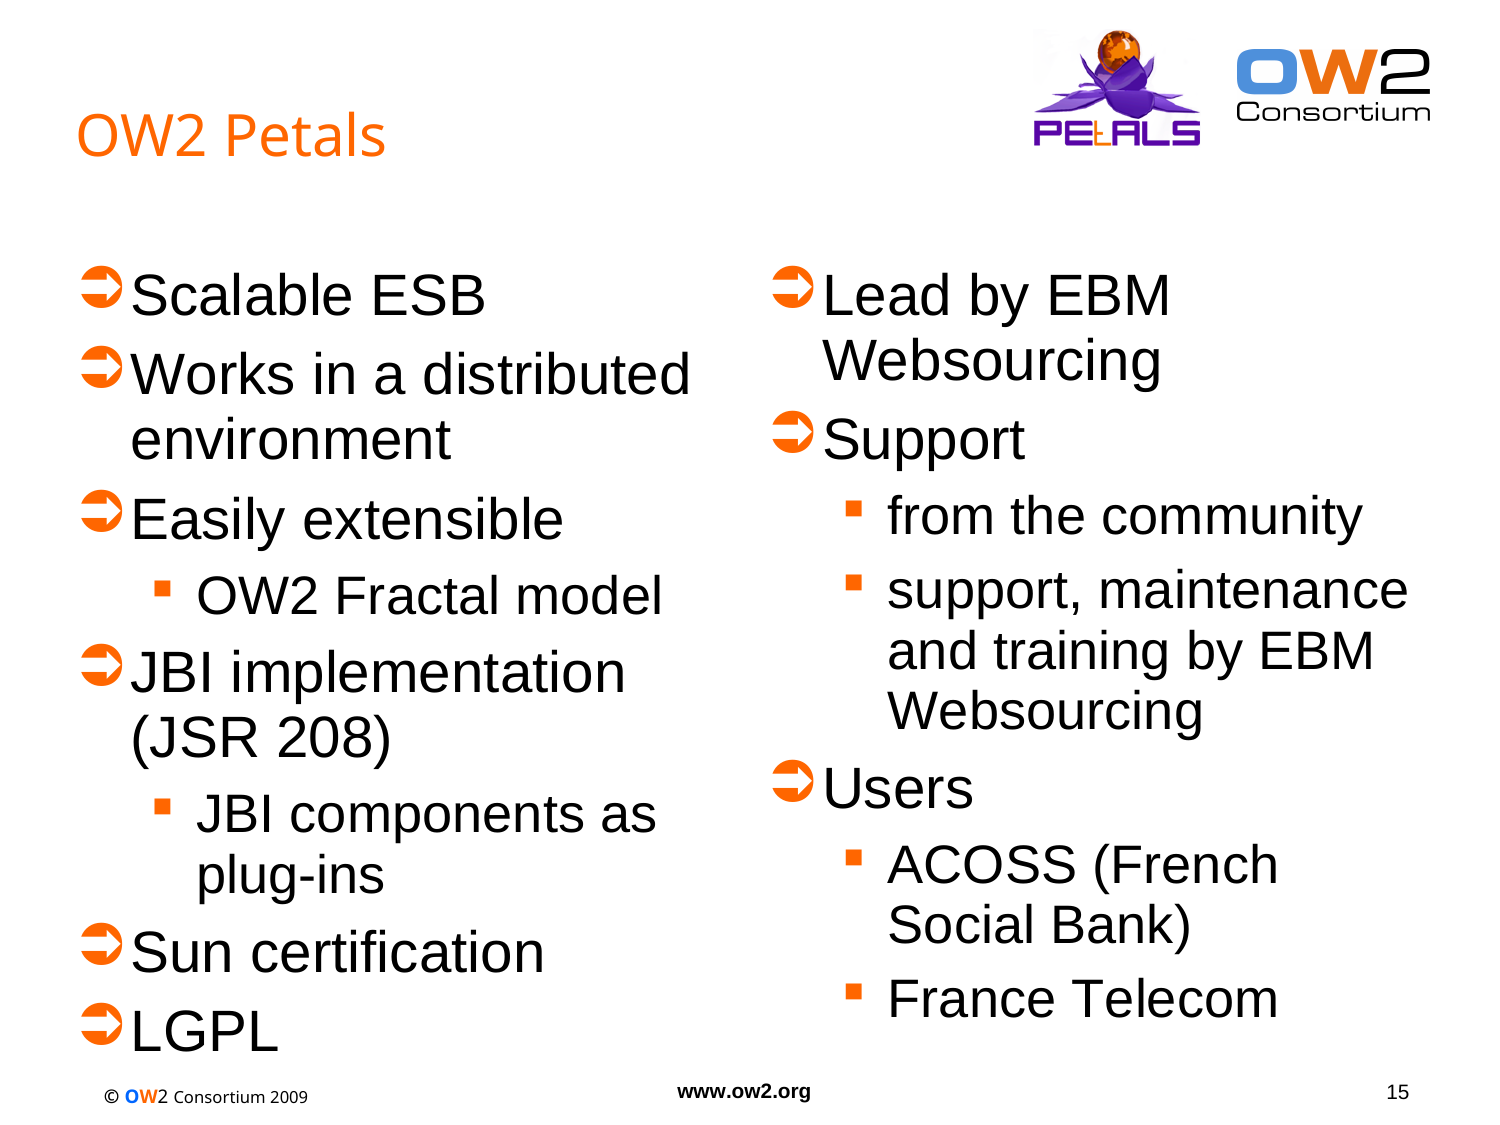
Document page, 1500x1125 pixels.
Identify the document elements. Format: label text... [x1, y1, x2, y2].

list Lead by EBM Websourcing Support from the community support, maintenance and training by EBM Websourcing Users ACOSS (French Social Bank) France Telecom [766, 262, 1425, 1030]
title OW2 Petals [75, 45, 1175, 215]
picture [1033, 29, 1201, 148]
list Scalable ESB Works in a distributed environment Easily extensible OW2 Fractal model JBI implementation (JSR 208) JBI components as plug-ins Sun certification LGPL [74, 262, 734, 1064]
